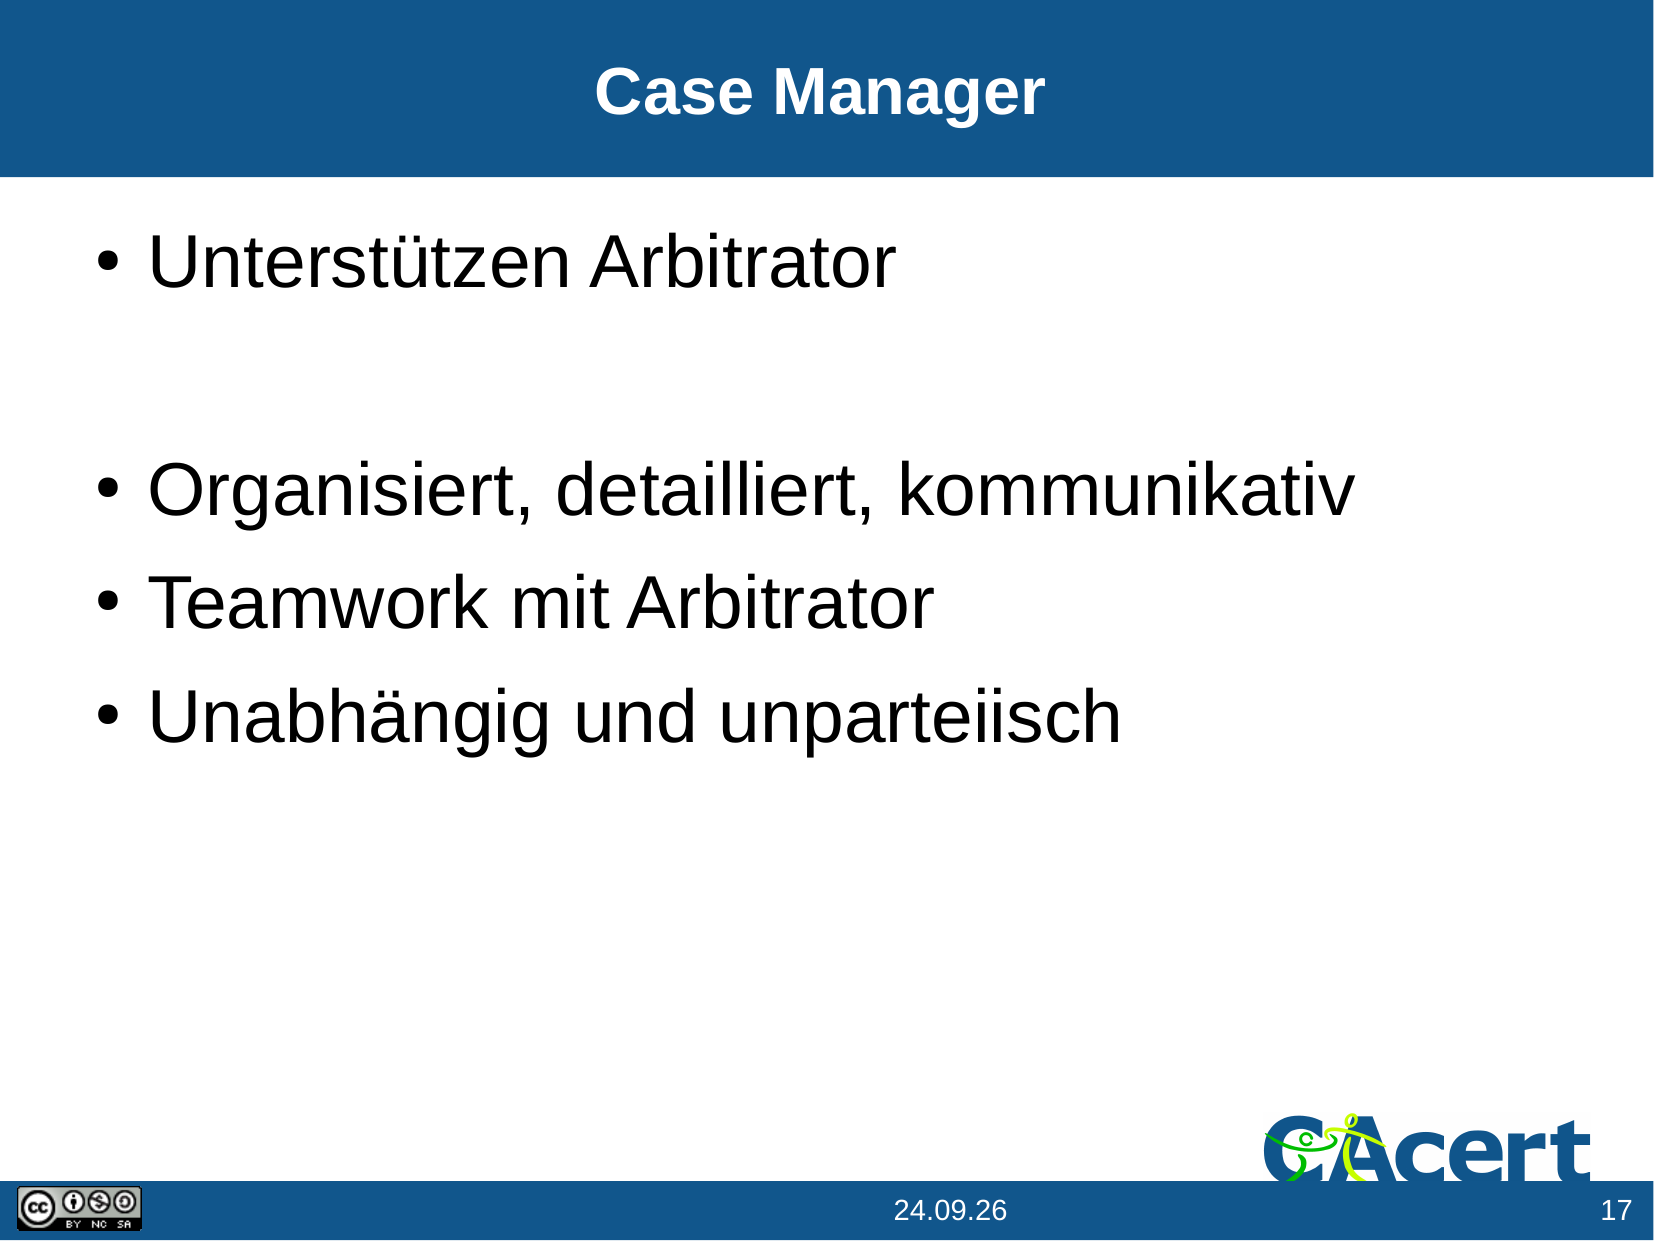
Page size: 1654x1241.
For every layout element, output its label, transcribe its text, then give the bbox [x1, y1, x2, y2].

list Unterstützen Arbitrator Organisiert, detailliert, kommunikativ Teamwork mit Arbitrator Unabhängig und unparteiisch [76, 220, 1565, 1093]
picture [17, 1186, 142, 1231]
picture [1263, 1112, 1591, 1181]
title Case Manager [76, 17, 1565, 166]
